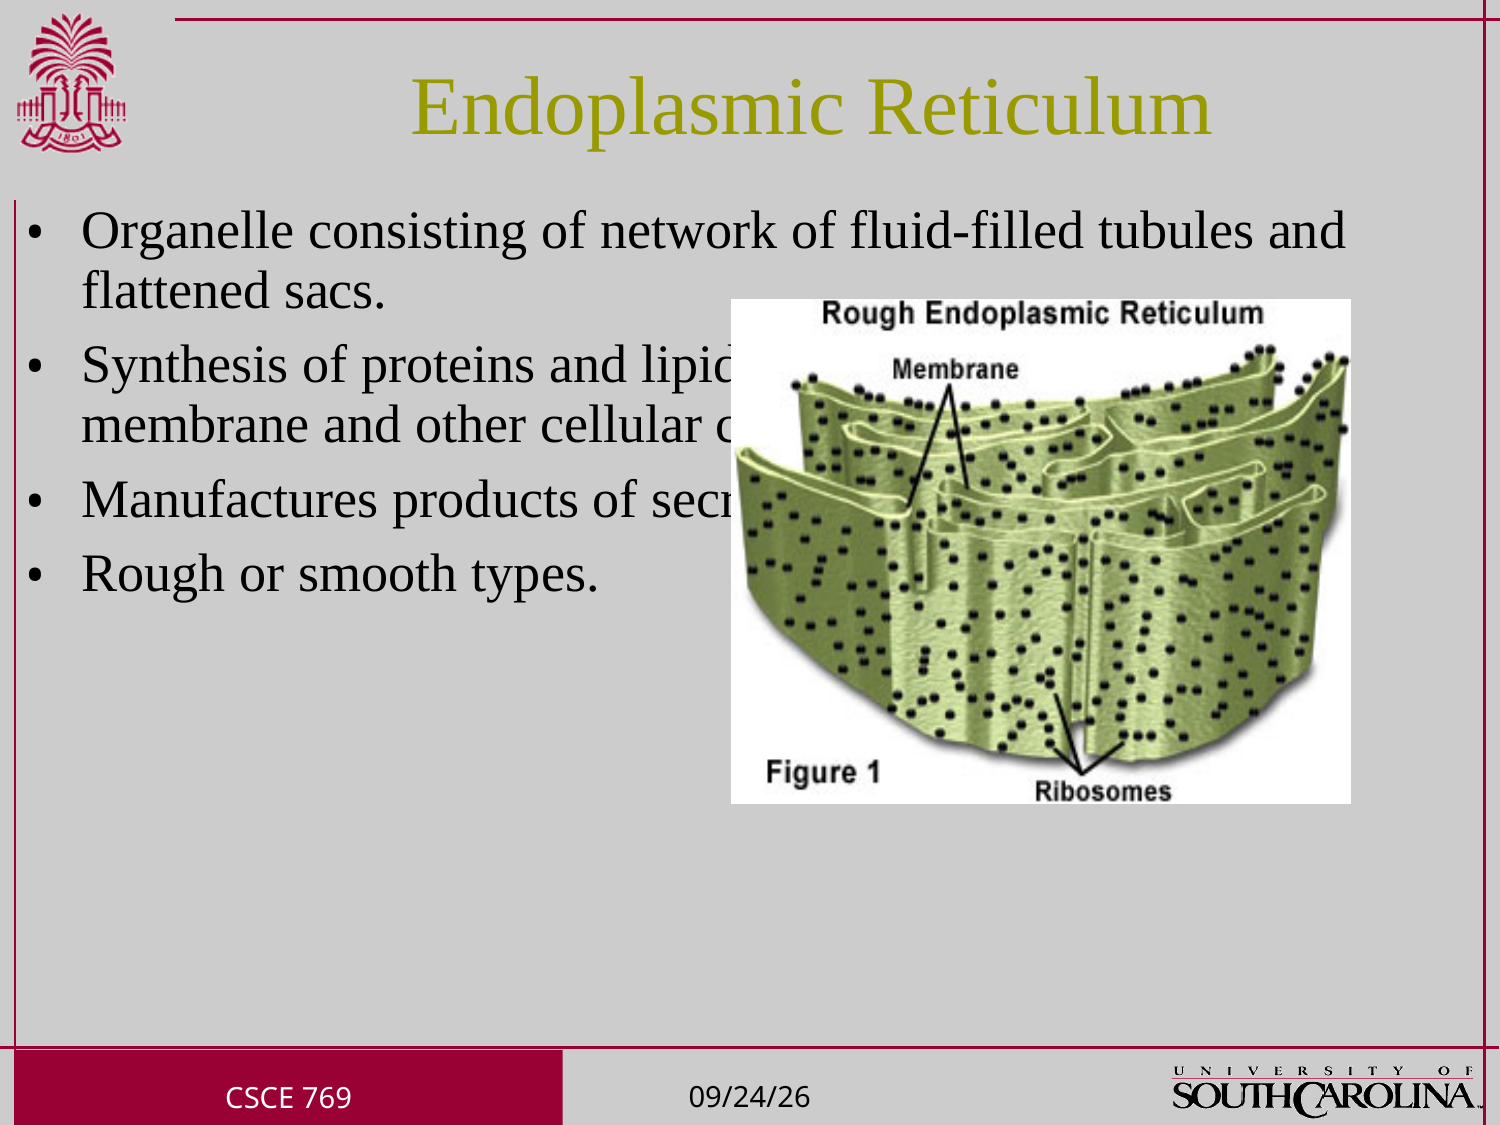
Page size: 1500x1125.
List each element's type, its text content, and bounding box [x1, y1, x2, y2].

picture [1162, 1049, 1483, 1125]
list Organelle consisting of network of fluid-filled tubules and flattened sacs. Synthesis of proteins and lipids for formation of new cell membrane and other cellular components. Manufactures products of secretion. Rough or smooth types. [24, 200, 733, 998]
title Endoplasmic Reticulum [174, 32, 1450, 181]
picture [731, 299, 1351, 804]
picture [12, 12, 131, 155]
